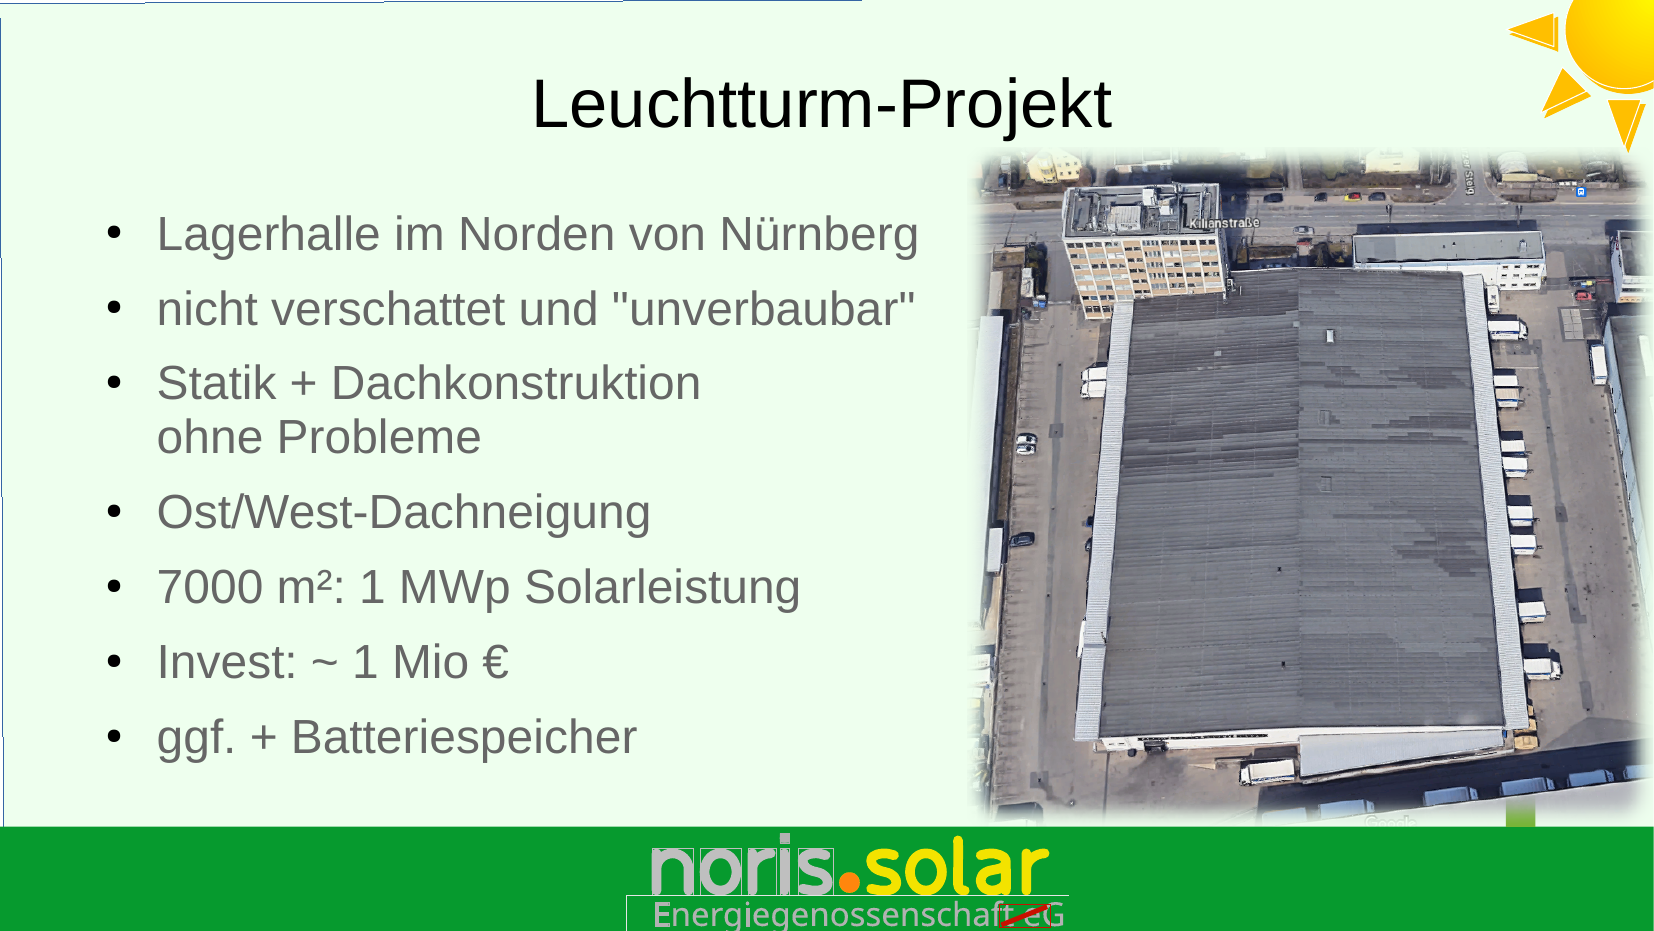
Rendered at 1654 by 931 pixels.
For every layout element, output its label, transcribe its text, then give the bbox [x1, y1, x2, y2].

list Lagerhalle im Norden von Nürnberg nicht verschattet und "unverbaubar" Statik + Dachkonstruktion ohne Probleme Ost/West-Dachneigung 7000 m²: 1 MWp Solarleistung Invest: ~ 1 Mio € ggf. + Batteriespeicher [88, 206, 967, 768]
title Leuchtturm-Projekt [88, 29, 1565, 178]
picture [967, 147, 1654, 827]
